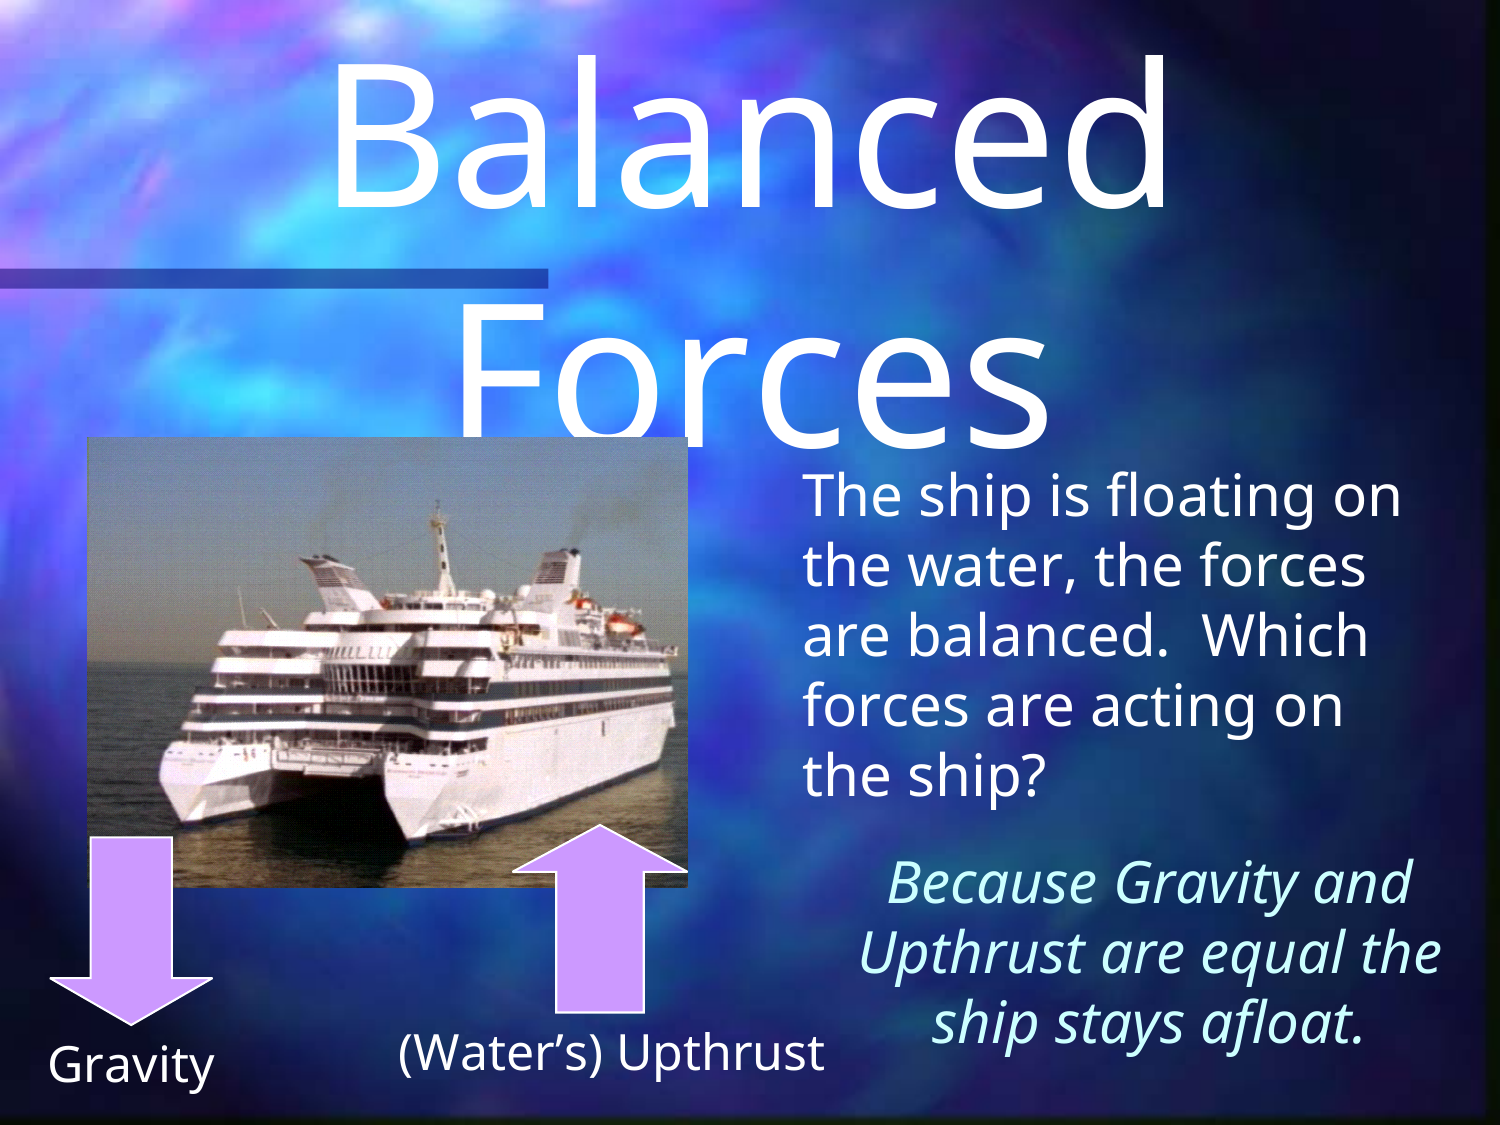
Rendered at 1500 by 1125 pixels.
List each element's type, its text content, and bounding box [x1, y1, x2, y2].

text_box (Water’s) Upthrust [350, 1012, 876, 1088]
picture [0, 437, 1500, 1125]
text_box Because Gravity and Upthrust are equal the ship stays afloat. [799, 837, 1500, 1063]
text_box Gravity [0, 1024, 263, 1101]
text_box [49, 837, 213, 1024]
text_box Balanced Forces [576, 353, 639, 434]
text_box [512, 824, 688, 1012]
text_box Balanced Forces [0, 0, 1500, 496]
text_box The ship is floating on the water, the forces are balanced. Which forces are acting on the ship? [787, 450, 1451, 816]
